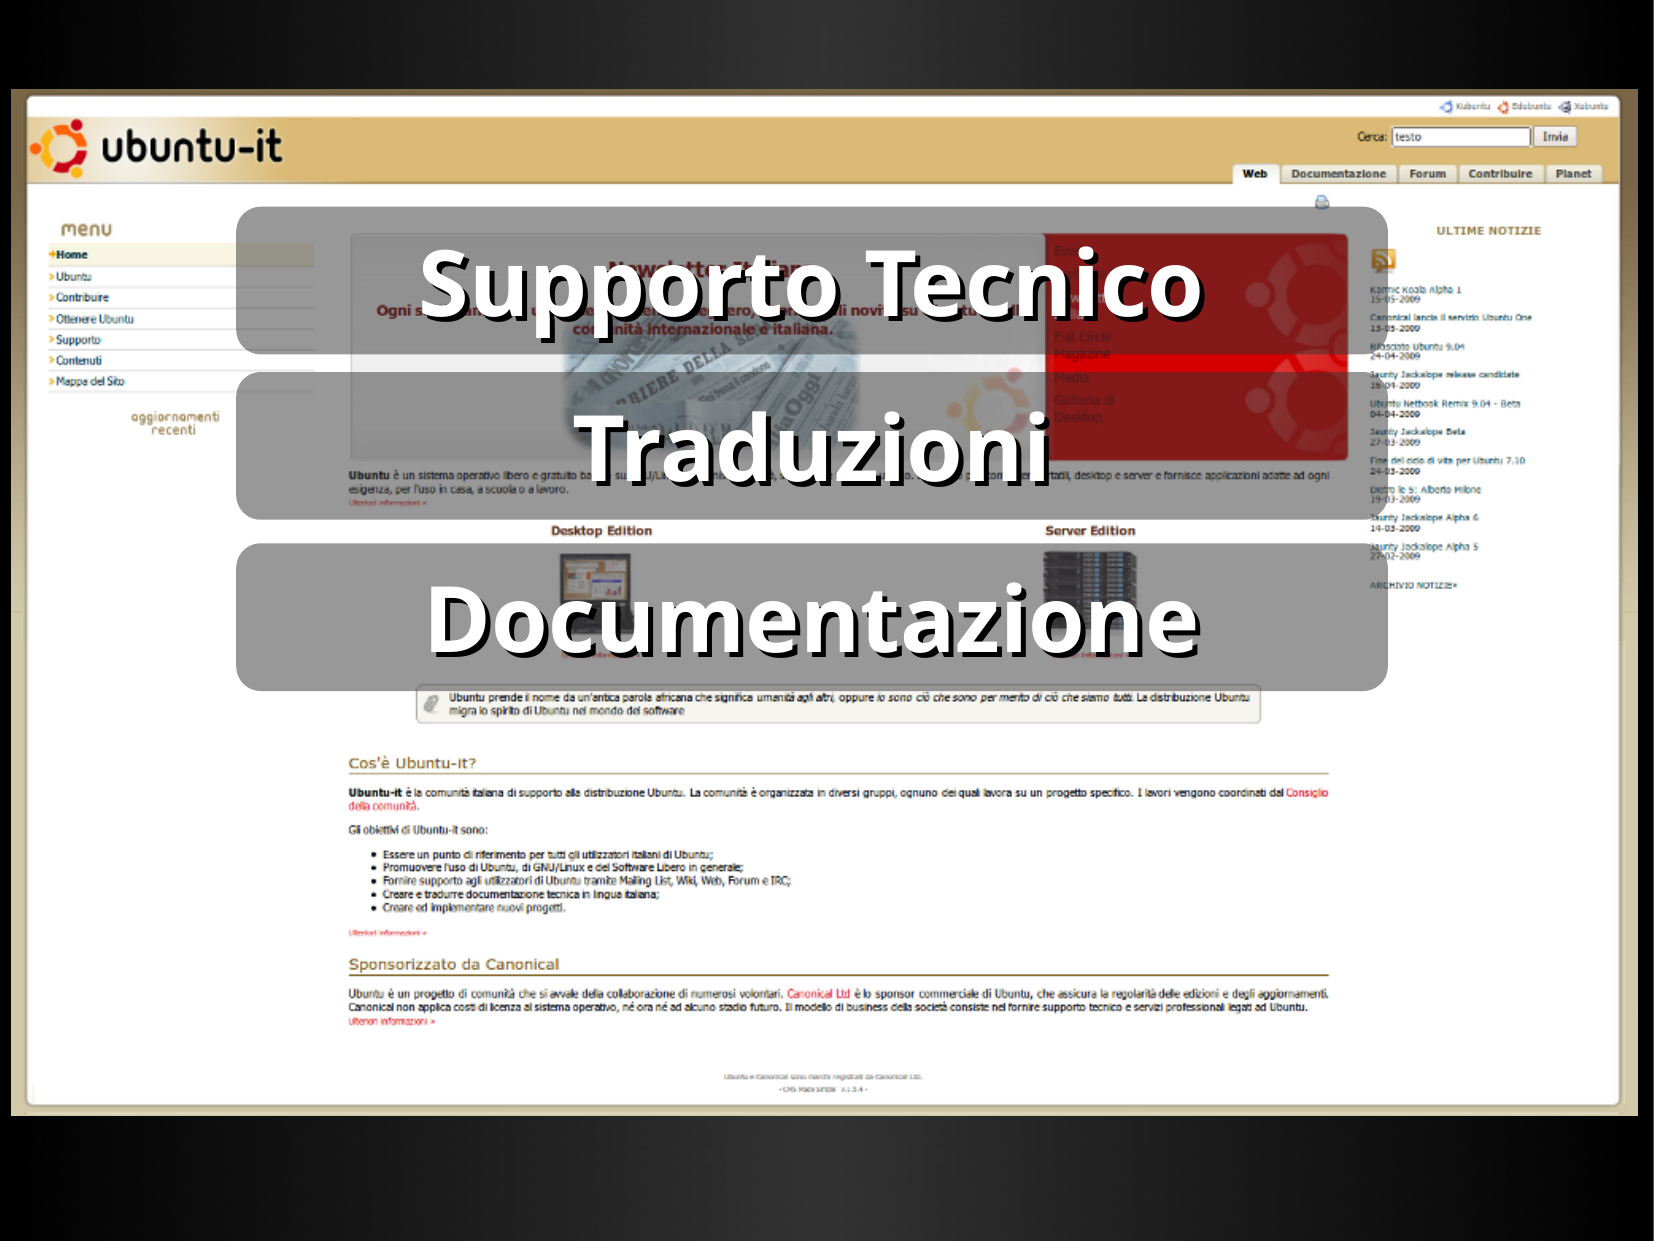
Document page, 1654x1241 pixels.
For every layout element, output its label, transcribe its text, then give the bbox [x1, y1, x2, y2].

picture [0, 0, 1654, 1241]
text_box Traduzioni [236, 372, 1388, 520]
text_box Documentazione [236, 543, 1388, 692]
text_box Supporto Tecnico [236, 206, 1388, 355]
